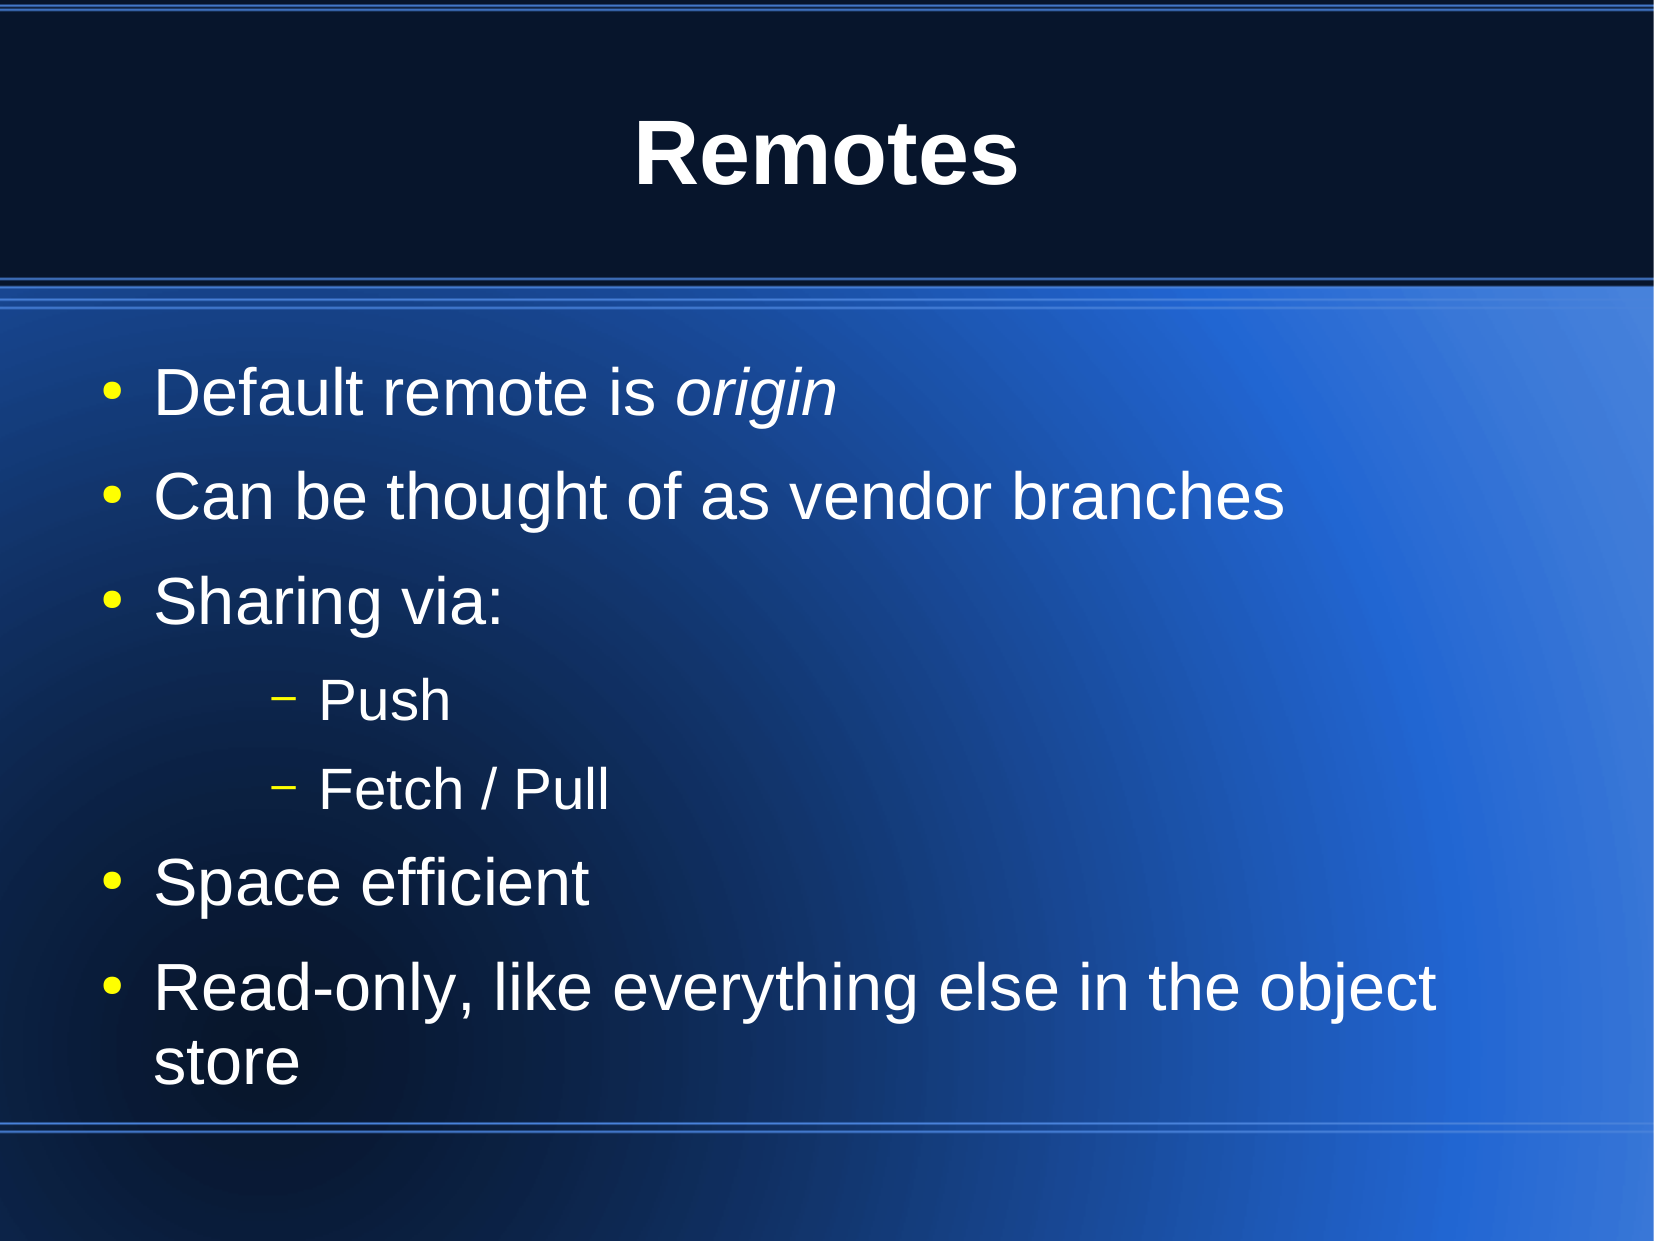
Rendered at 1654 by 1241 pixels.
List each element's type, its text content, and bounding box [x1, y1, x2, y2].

picture [0, 0, 1654, 1241]
title Remotes [82, 56, 1571, 250]
list Default remote is origin Can be thought of as vendor branches Sharing via: Push Fetch / Pull Space efficient Read-only, like everything else in the object store [82, 355, 1571, 1098]
